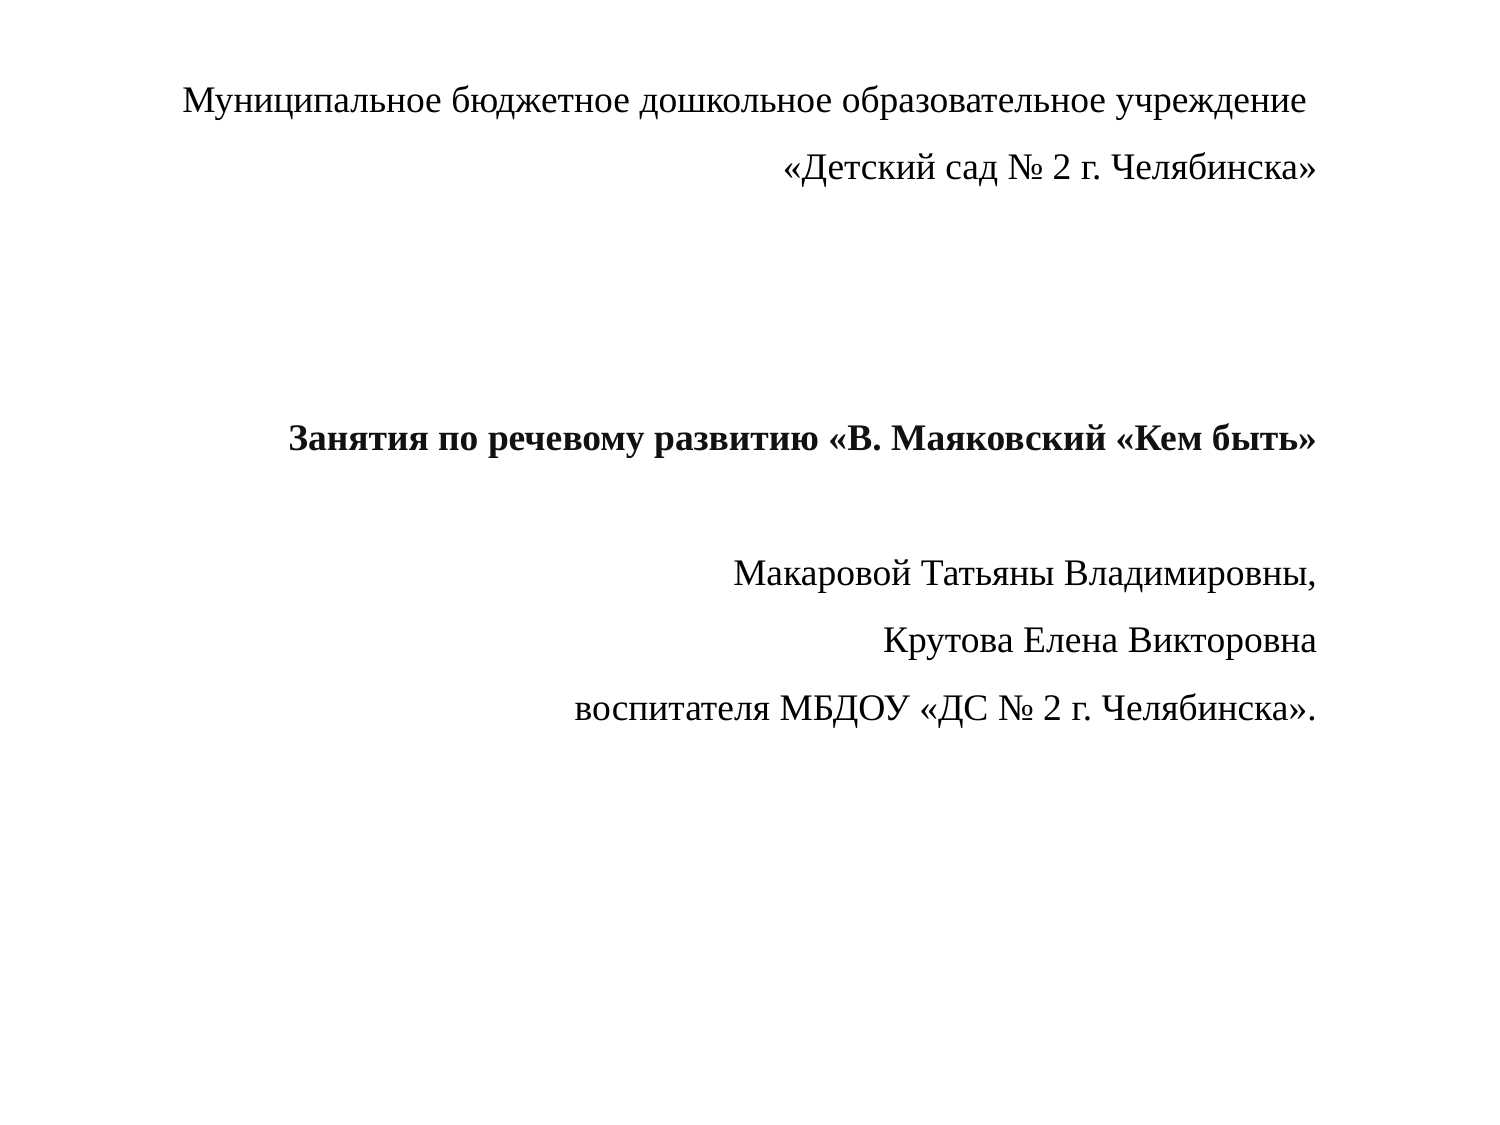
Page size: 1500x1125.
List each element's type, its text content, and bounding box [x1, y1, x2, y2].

title Муниципальное бюджетное дошкольное образовательное учреждение «Детский сад № 2 г. Челябинска» Занятия по речевому развитию «В. Маяковский «Кем быть» Макаровой Татьяны Владимировны, Крутова Елена Викторовна воспитателя МБДОУ «ДС № 2 г. Челябинска». [75, 45, 1425, 233]
